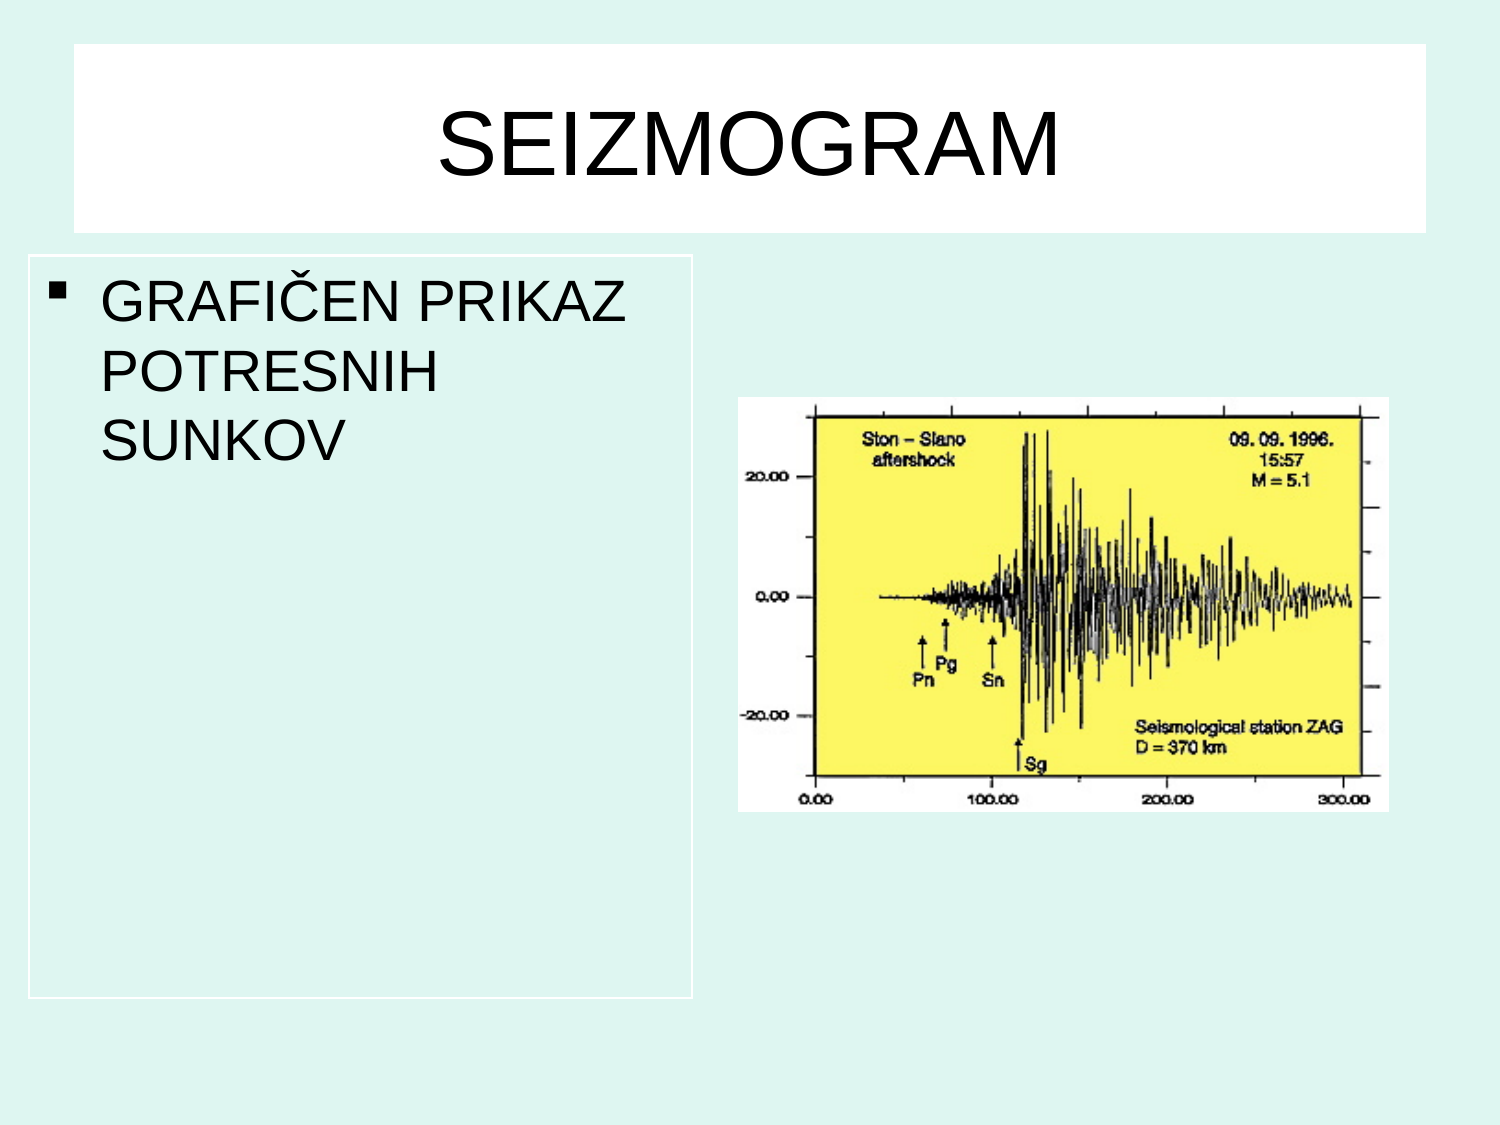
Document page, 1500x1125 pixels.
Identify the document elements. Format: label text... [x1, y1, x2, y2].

title SEIZMOGRAM [75, 45, 1426, 233]
list GRAFIČEN PRIKAZ POTRESNIH SUNKOV [29, 255, 692, 998]
picture [738, 397, 1389, 813]
